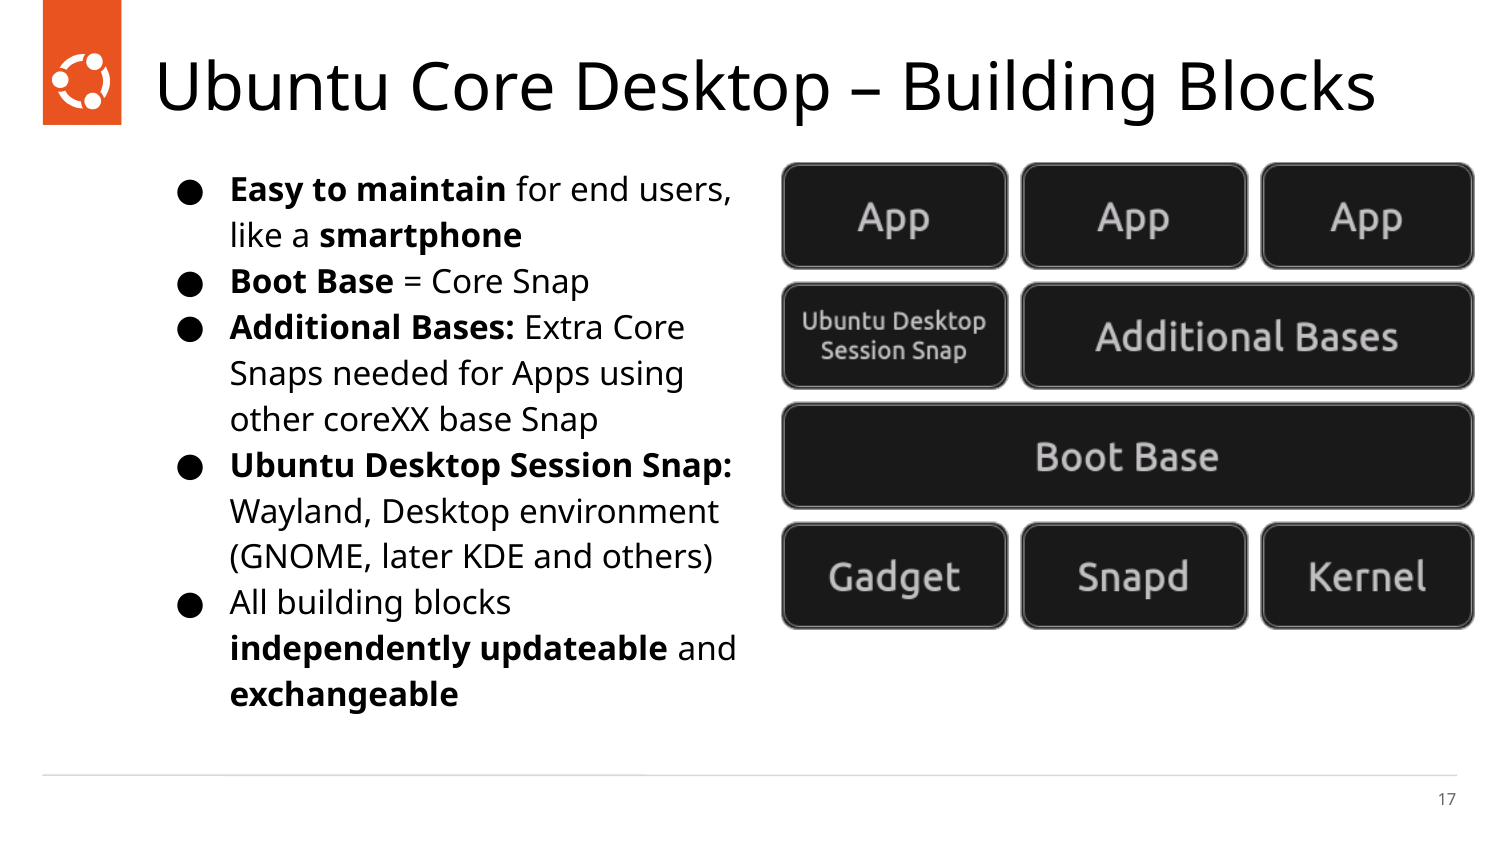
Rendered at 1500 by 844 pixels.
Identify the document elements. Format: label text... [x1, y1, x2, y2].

list Easy to maintain for end users, like a smartphone Boot Base = Core Snap Additional Bases: Extra Core Snaps needed for Apps using other coreXX base Snap Ubuntu Desktop Session Snap: Wayland, Desktop environment (GNOME, later KDE and others) All building blocks independently updateable and exchangeable [154, 162, 757, 768]
picture [781, 162, 1475, 630]
slide_number <number> [1381, 773, 1472, 839]
title Ubuntu Core Desktop – Building Blocks [154, 43, 1444, 126]
